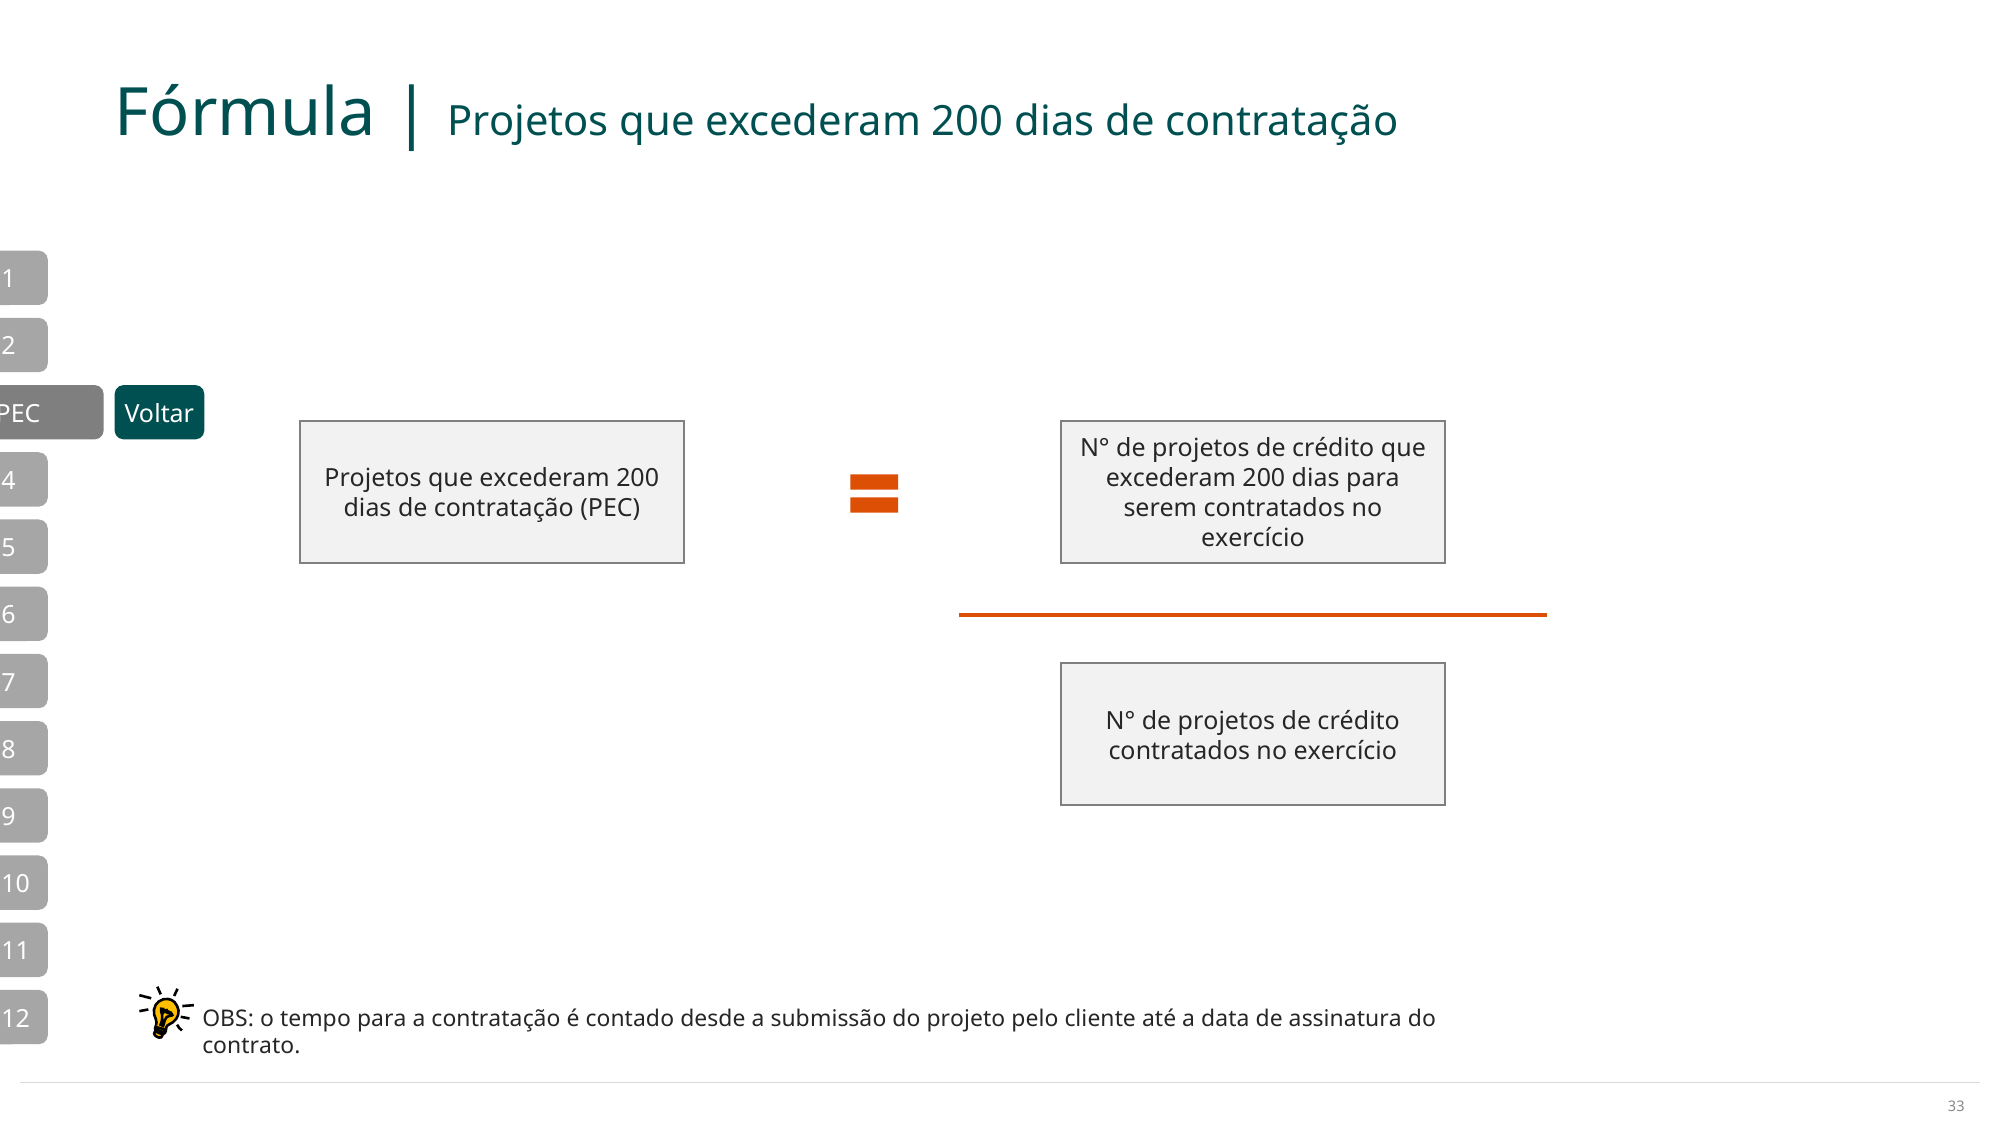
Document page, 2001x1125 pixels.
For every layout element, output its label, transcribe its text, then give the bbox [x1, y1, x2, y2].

text_box 11 [0, 922, 48, 978]
text_box 5 [0, 519, 48, 574]
text_box 9 [0, 788, 48, 843]
text_box Projetos que excederam 200 dias de contratação (PEC) [300, 421, 684, 563]
text_box Voltar [114, 385, 205, 440]
text_box N° de projetos de crédito contratados no exercício [1061, 663, 1445, 805]
text_box [850, 474, 899, 490]
text_box [153, 998, 179, 1038]
text_box [139, 995, 152, 999]
text_box N° de projetos de crédito que excederam 200 dias para serem contratados no exercício [1061, 421, 1445, 563]
text_box OBS: o tempo para a contratação é contado desde a submissão do projeto pelo cliente até a data de assinatura do contrato. [187, 996, 1528, 1041]
text_box [850, 497, 899, 513]
text_box 4 [0, 452, 48, 507]
text_box PEC [0, 385, 104, 440]
text_box 8 [0, 721, 48, 776]
text_box 6 [0, 586, 48, 642]
title Fórmula | Projetos que excederam 200 dias de contratação [99, 45, 1900, 173]
text_box 7 [0, 653, 48, 709]
text_box 12 [0, 989, 48, 1045]
text_box 2 [0, 317, 48, 373]
text_box 10 [0, 855, 48, 910]
text_box 1 [0, 250, 48, 306]
